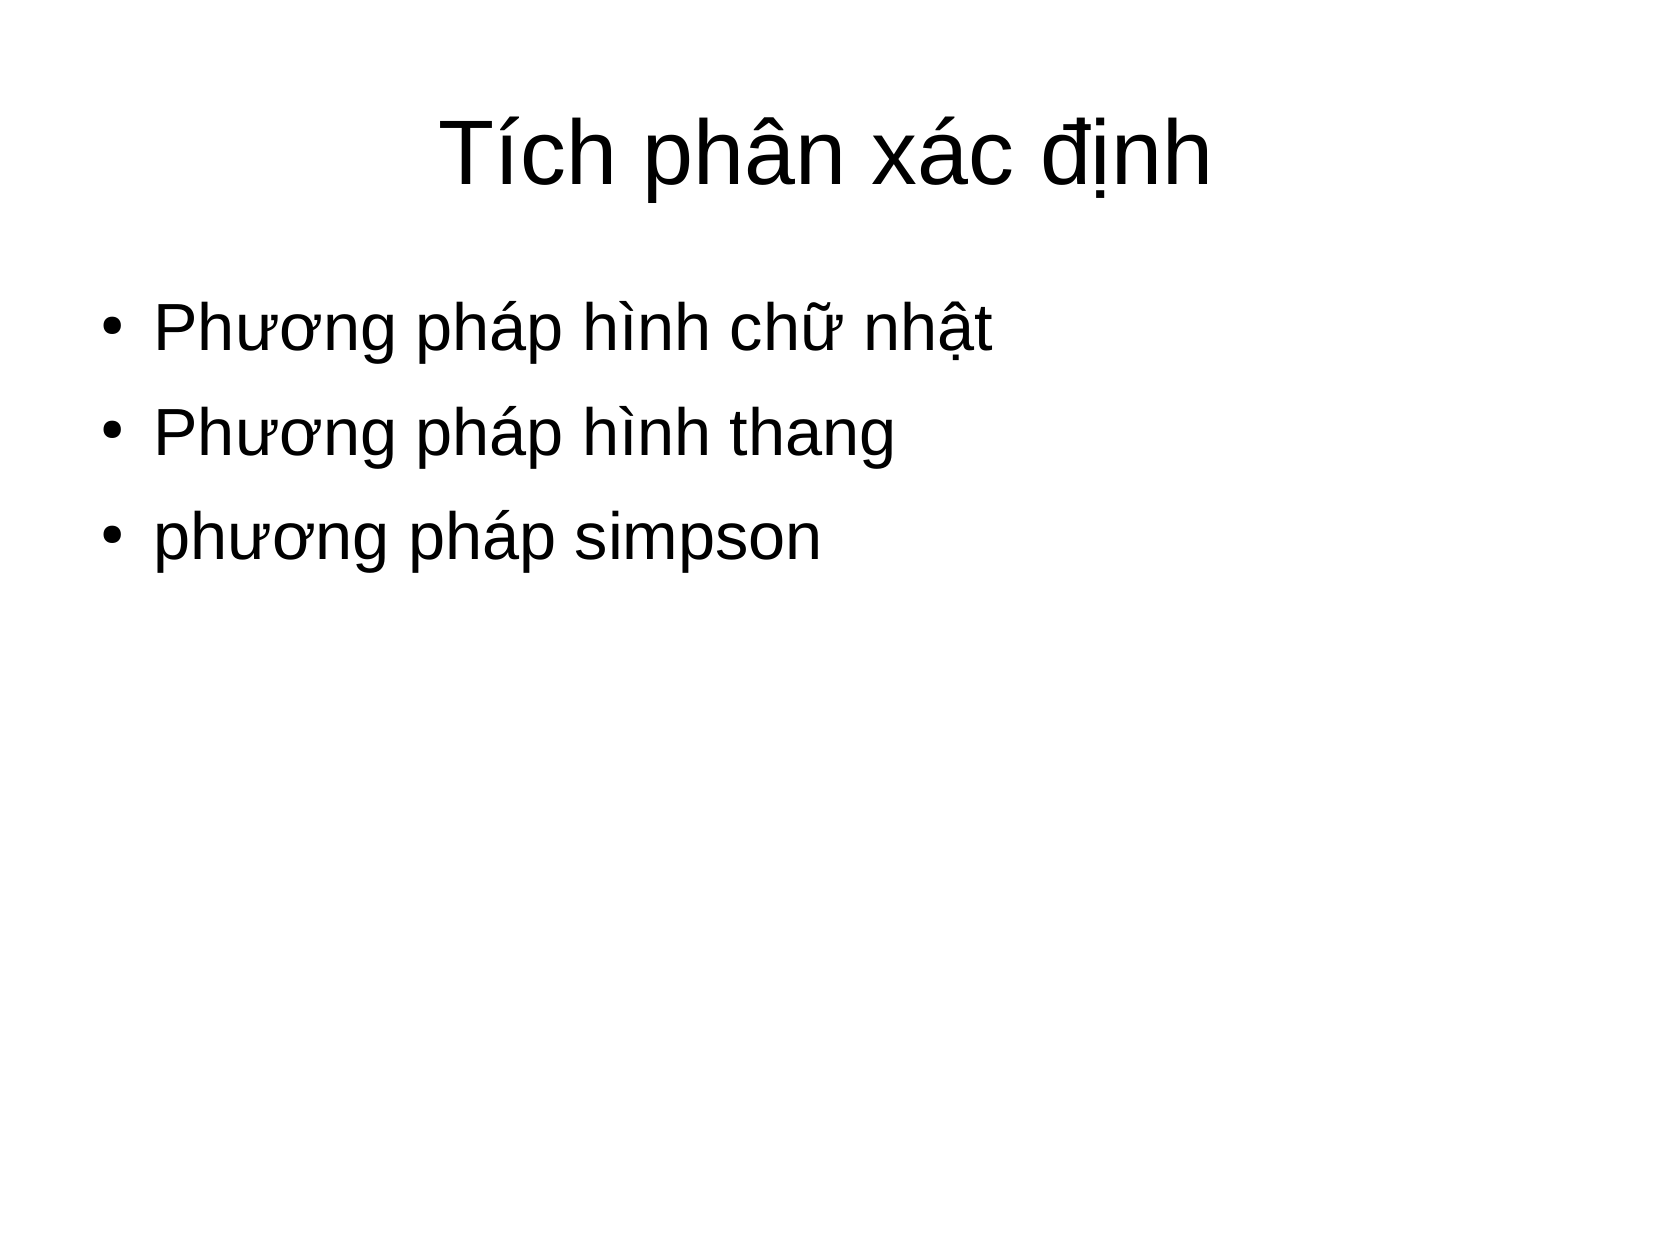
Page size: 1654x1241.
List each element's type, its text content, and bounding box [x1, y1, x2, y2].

list Phương pháp hình chữ nhật Phương pháp hình thang phương pháp simpson [82, 290, 1571, 1109]
title Tích phân xác định [82, 49, 1571, 257]
